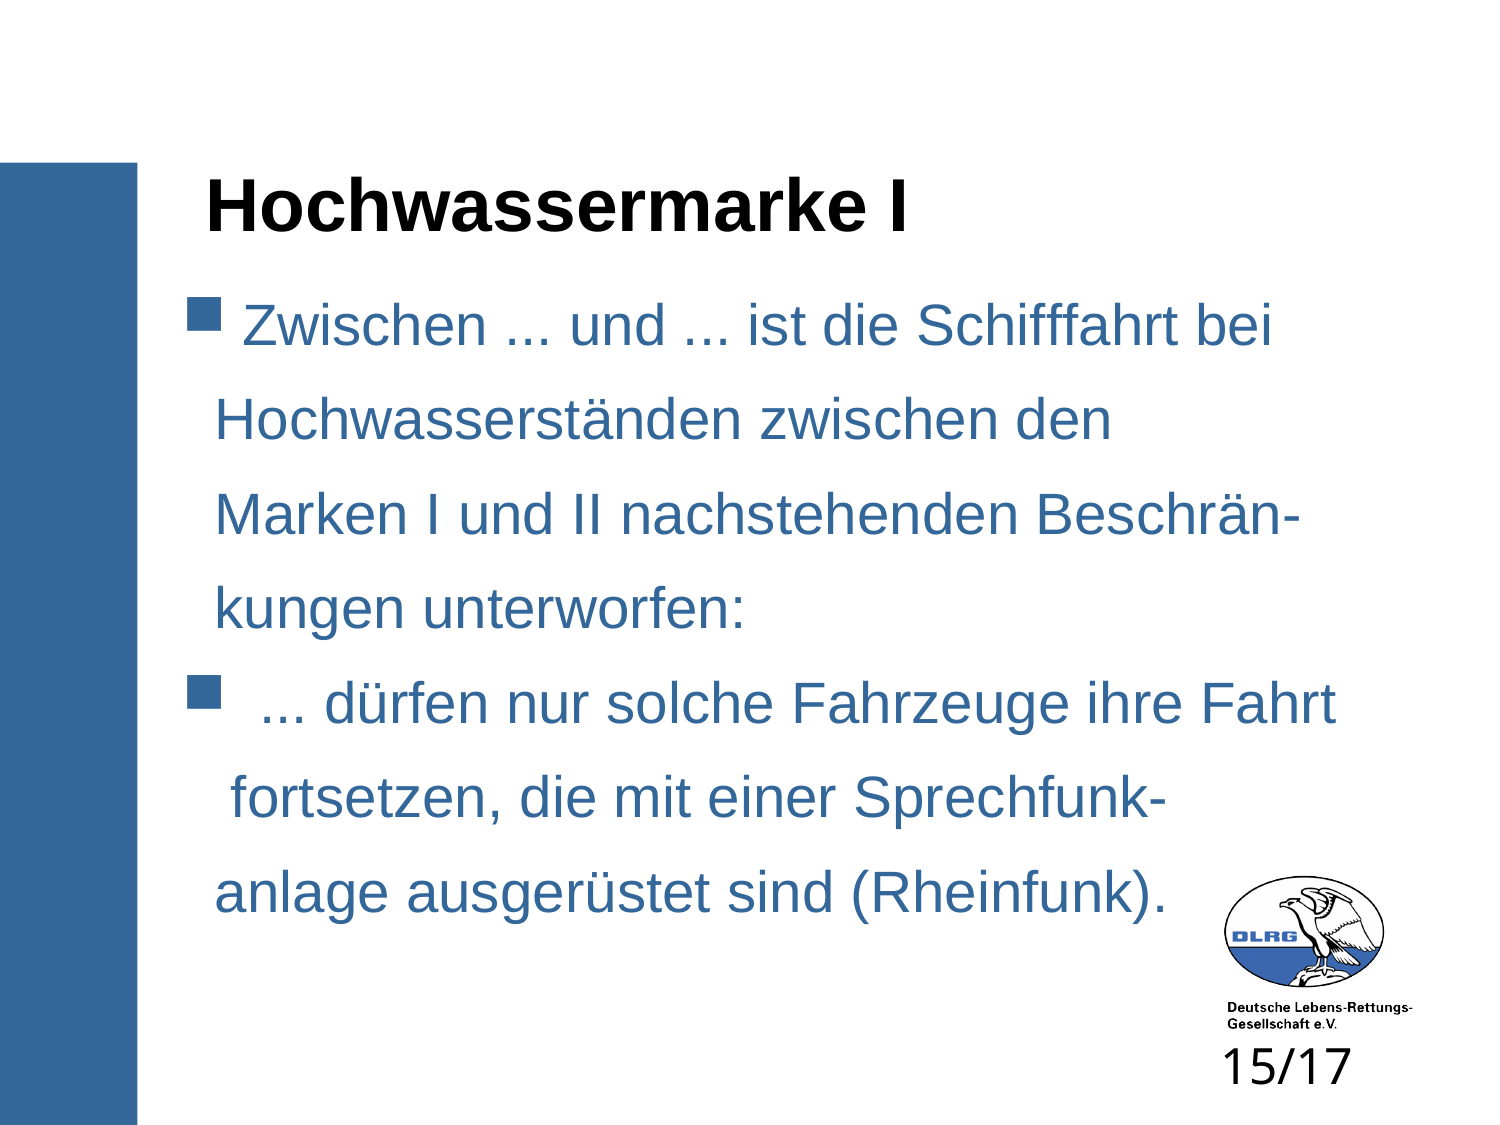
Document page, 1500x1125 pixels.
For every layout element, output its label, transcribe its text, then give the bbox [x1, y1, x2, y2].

text_box <Nummer>/17 [1205, 1027, 1500, 1106]
picture [1224, 882, 1413, 1027]
text_box Zwischen ... und ... ist die Schifffahrt bei Hochwasserständen zwischen den Marken I und II nachstehenden Beschrän- kungen unterworfen: ... dürfen nur solche Fahrzeuge ihre Fahrt fortsetzen, die mit einer Sprechfunk- anlage ausgerüstet sind (Rheinfunk). [167, 254, 1471, 882]
text_box Hochwassermarke I [190, 148, 926, 254]
